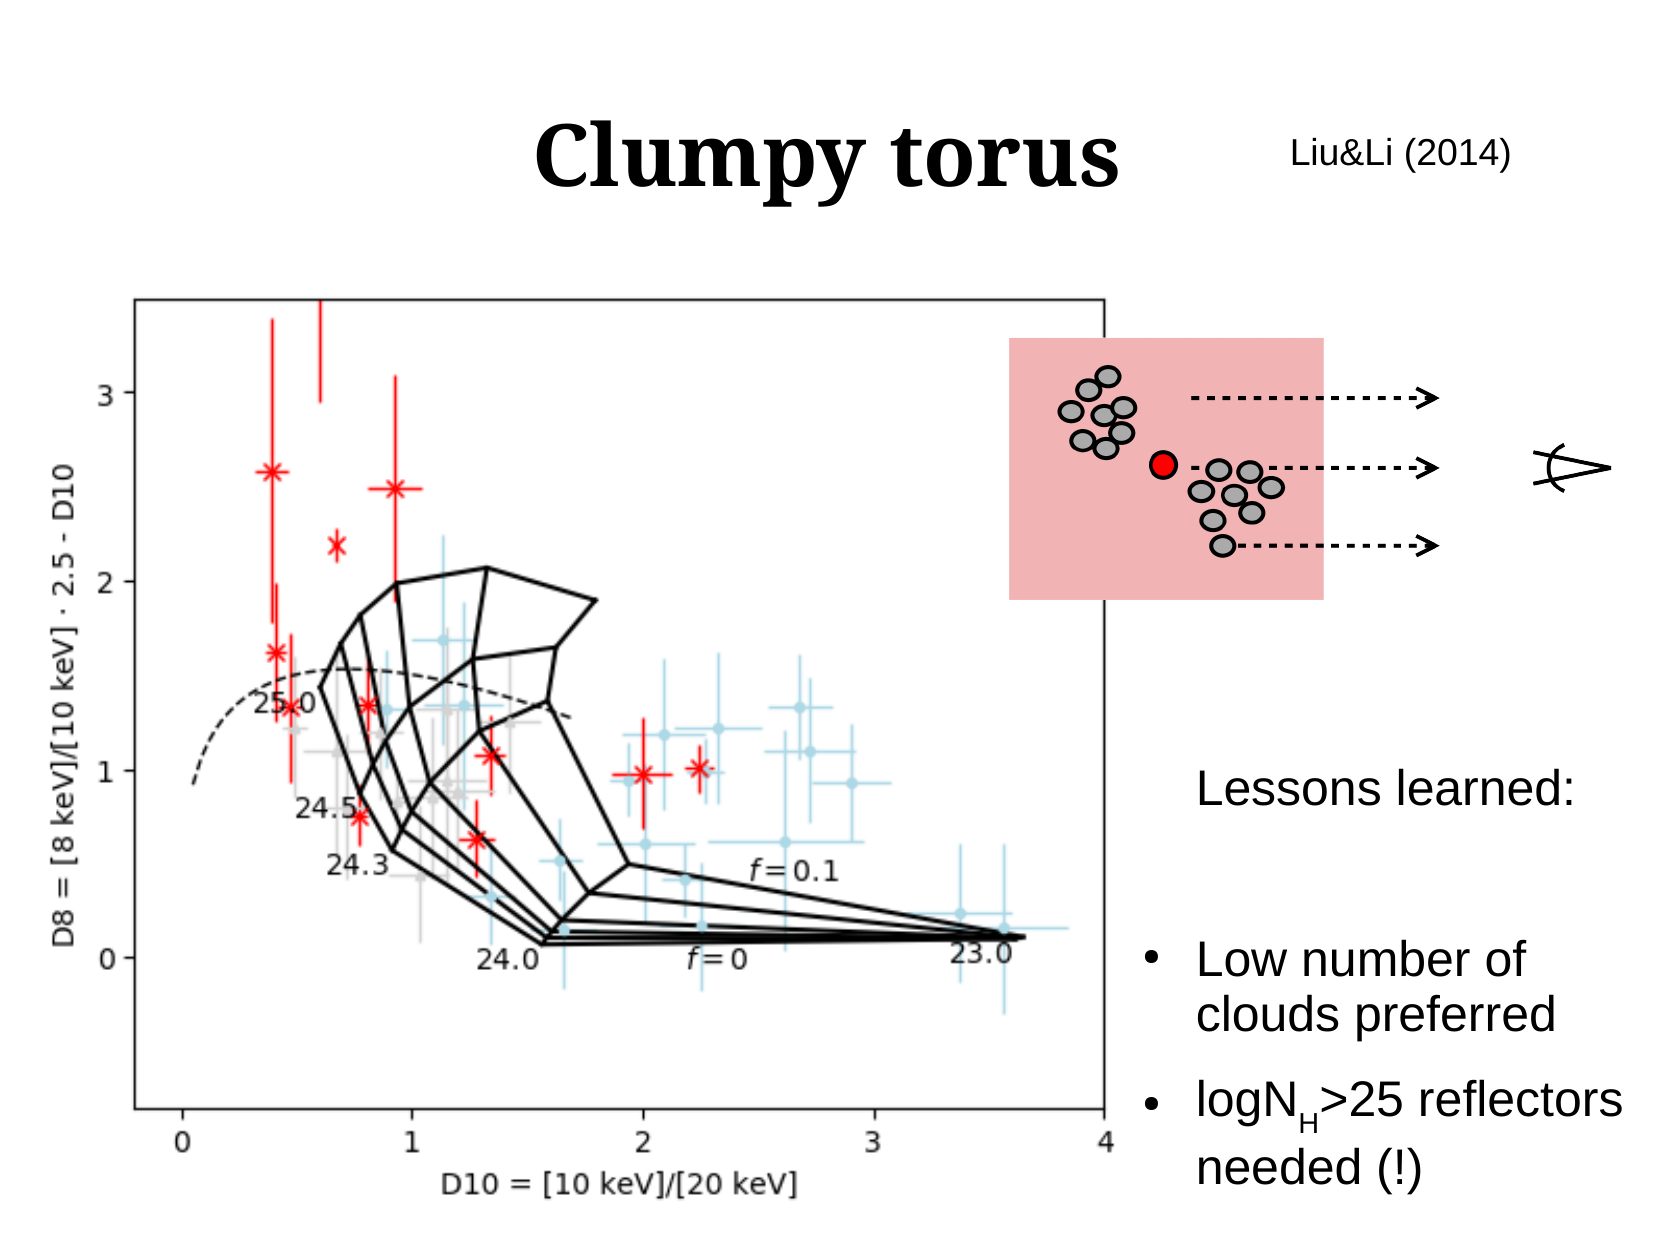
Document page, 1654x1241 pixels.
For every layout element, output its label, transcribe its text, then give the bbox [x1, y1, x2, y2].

list Lessons learned: Low number of clouds preferred logNH>25 reflectors needed (!) [1125, 675, 1654, 1241]
title Clumpy torus [82, 49, 1571, 257]
picture [30, 272, 1613, 1220]
text_box Liu&Li (2014) [1275, 124, 1576, 182]
